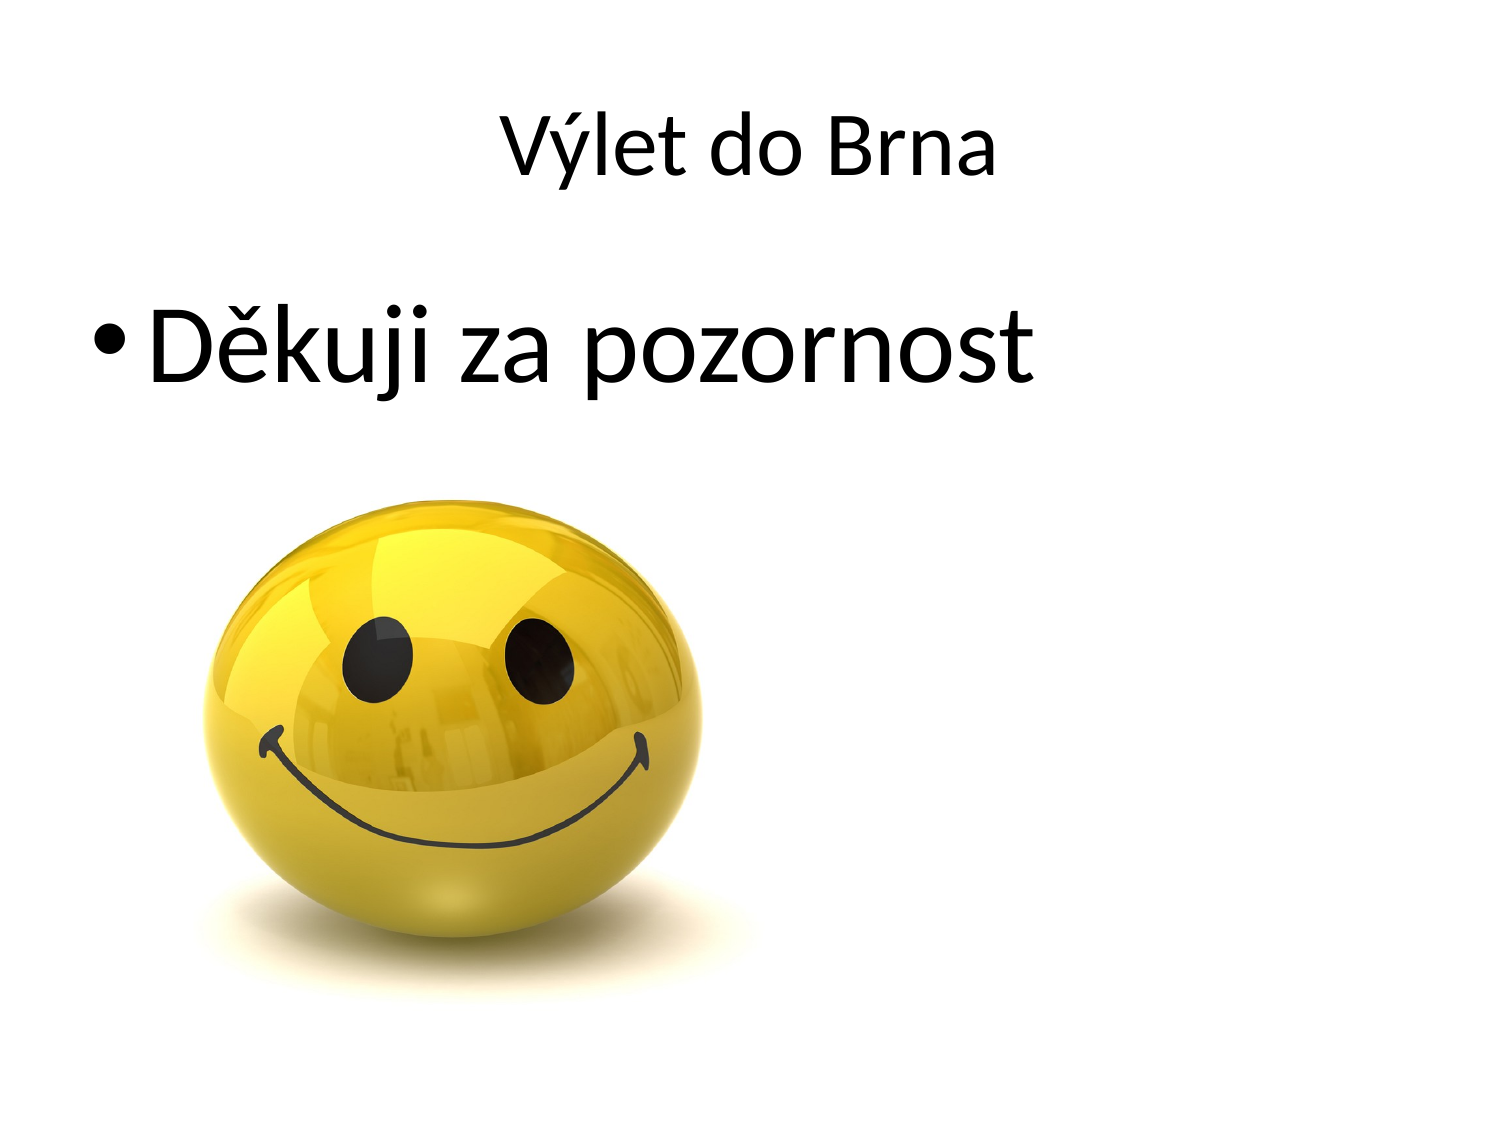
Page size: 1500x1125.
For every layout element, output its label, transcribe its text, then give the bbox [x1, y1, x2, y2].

picture [120, 456, 772, 1015]
title Výlet do Brna [75, 45, 1426, 233]
list Děkuji za pozornost [75, 262, 1426, 1005]
